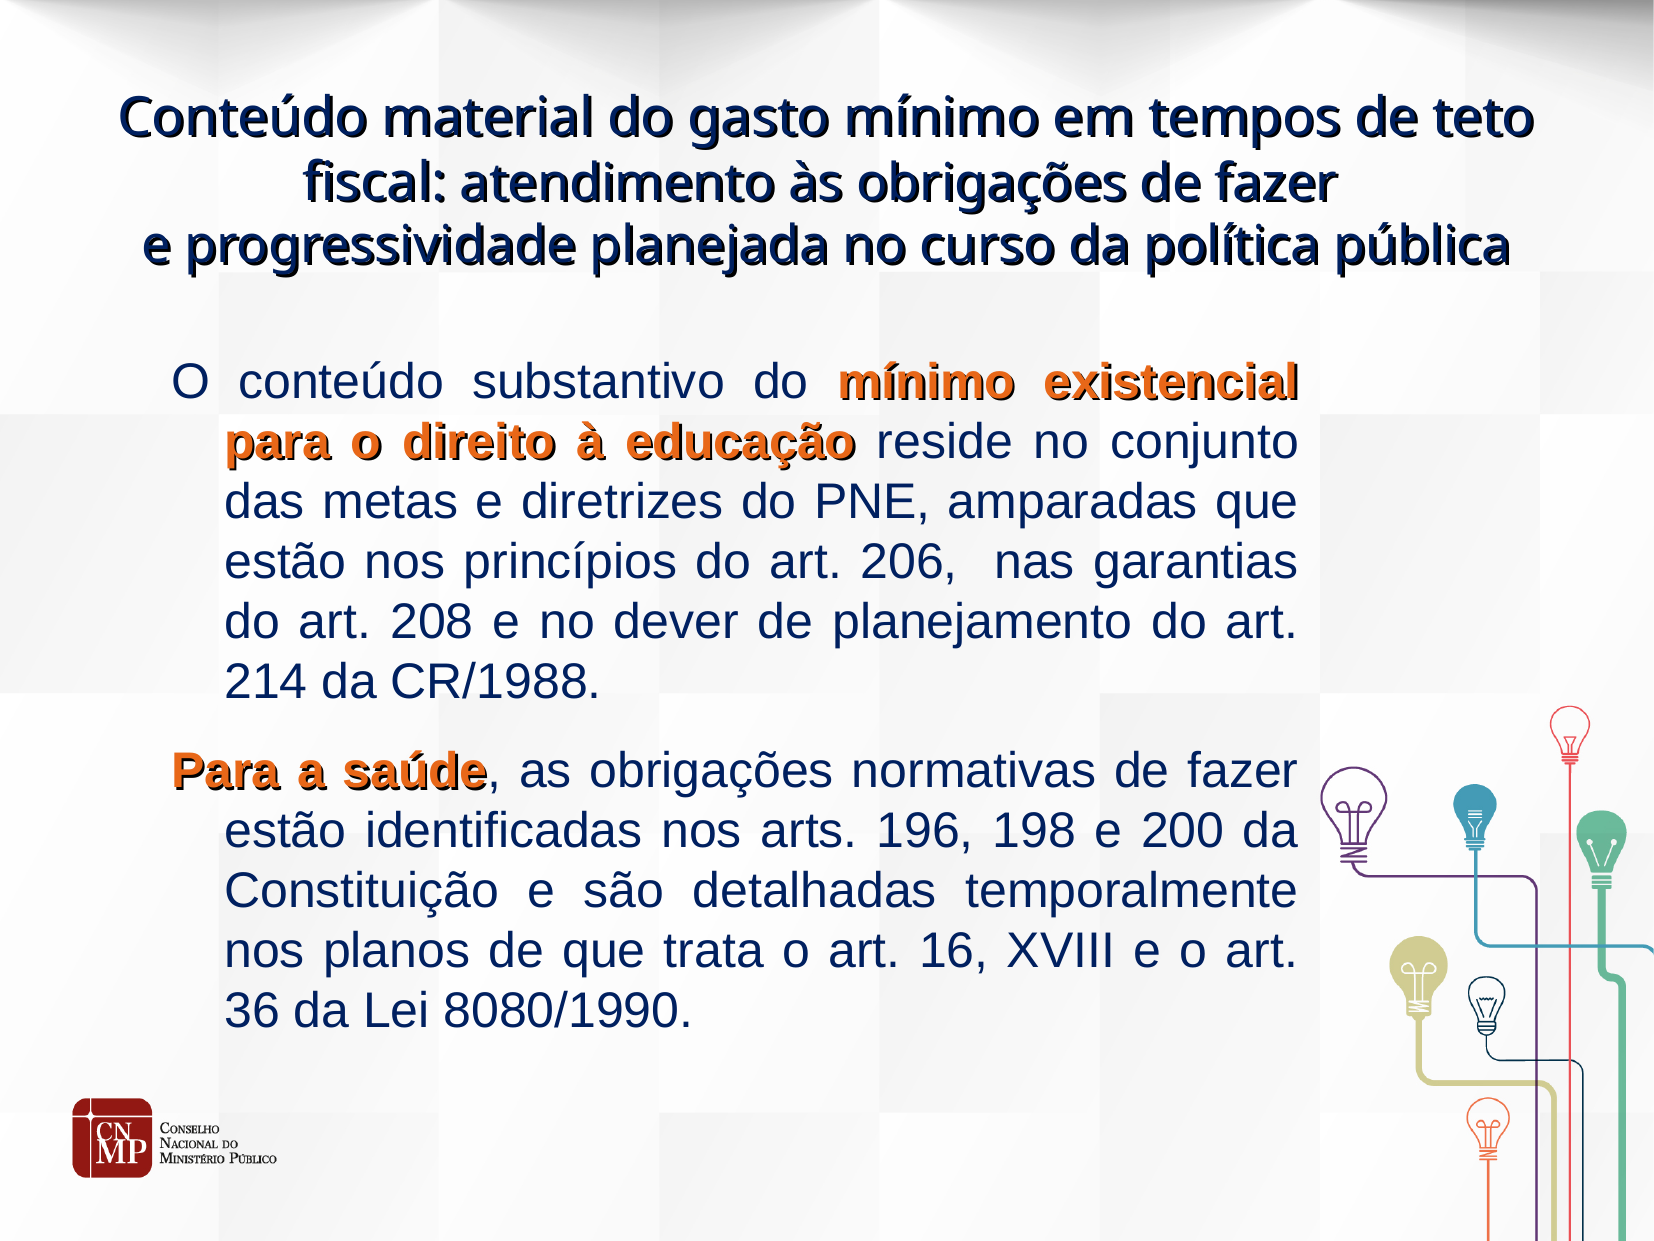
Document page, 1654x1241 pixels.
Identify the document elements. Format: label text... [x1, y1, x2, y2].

list O conteúdo substantivo do mínimo existencial para o direito à educação reside no conjunto das metas e diretrizes do PNE, amparadas que estão nos princípios do art. 206, nas garantias do art. 208 e no dever de planejamento do art. 214 da CR/1988. Para a saúde, as obrigações normativas de fazer estão identificadas nos arts. 196, 198 e 200 da Constituição e são detalhadas temporalmente nos planos de que trata o art. 16, XVIII e o art. 36 da Lei 8080/1990. [82, 348, 1300, 1058]
title Conteúdo material do gasto mínimo em tempos de teto fiscal: atendimento às obrigações de fazer e progressividade planejada no curso da política pública [82, 17, 1571, 337]
